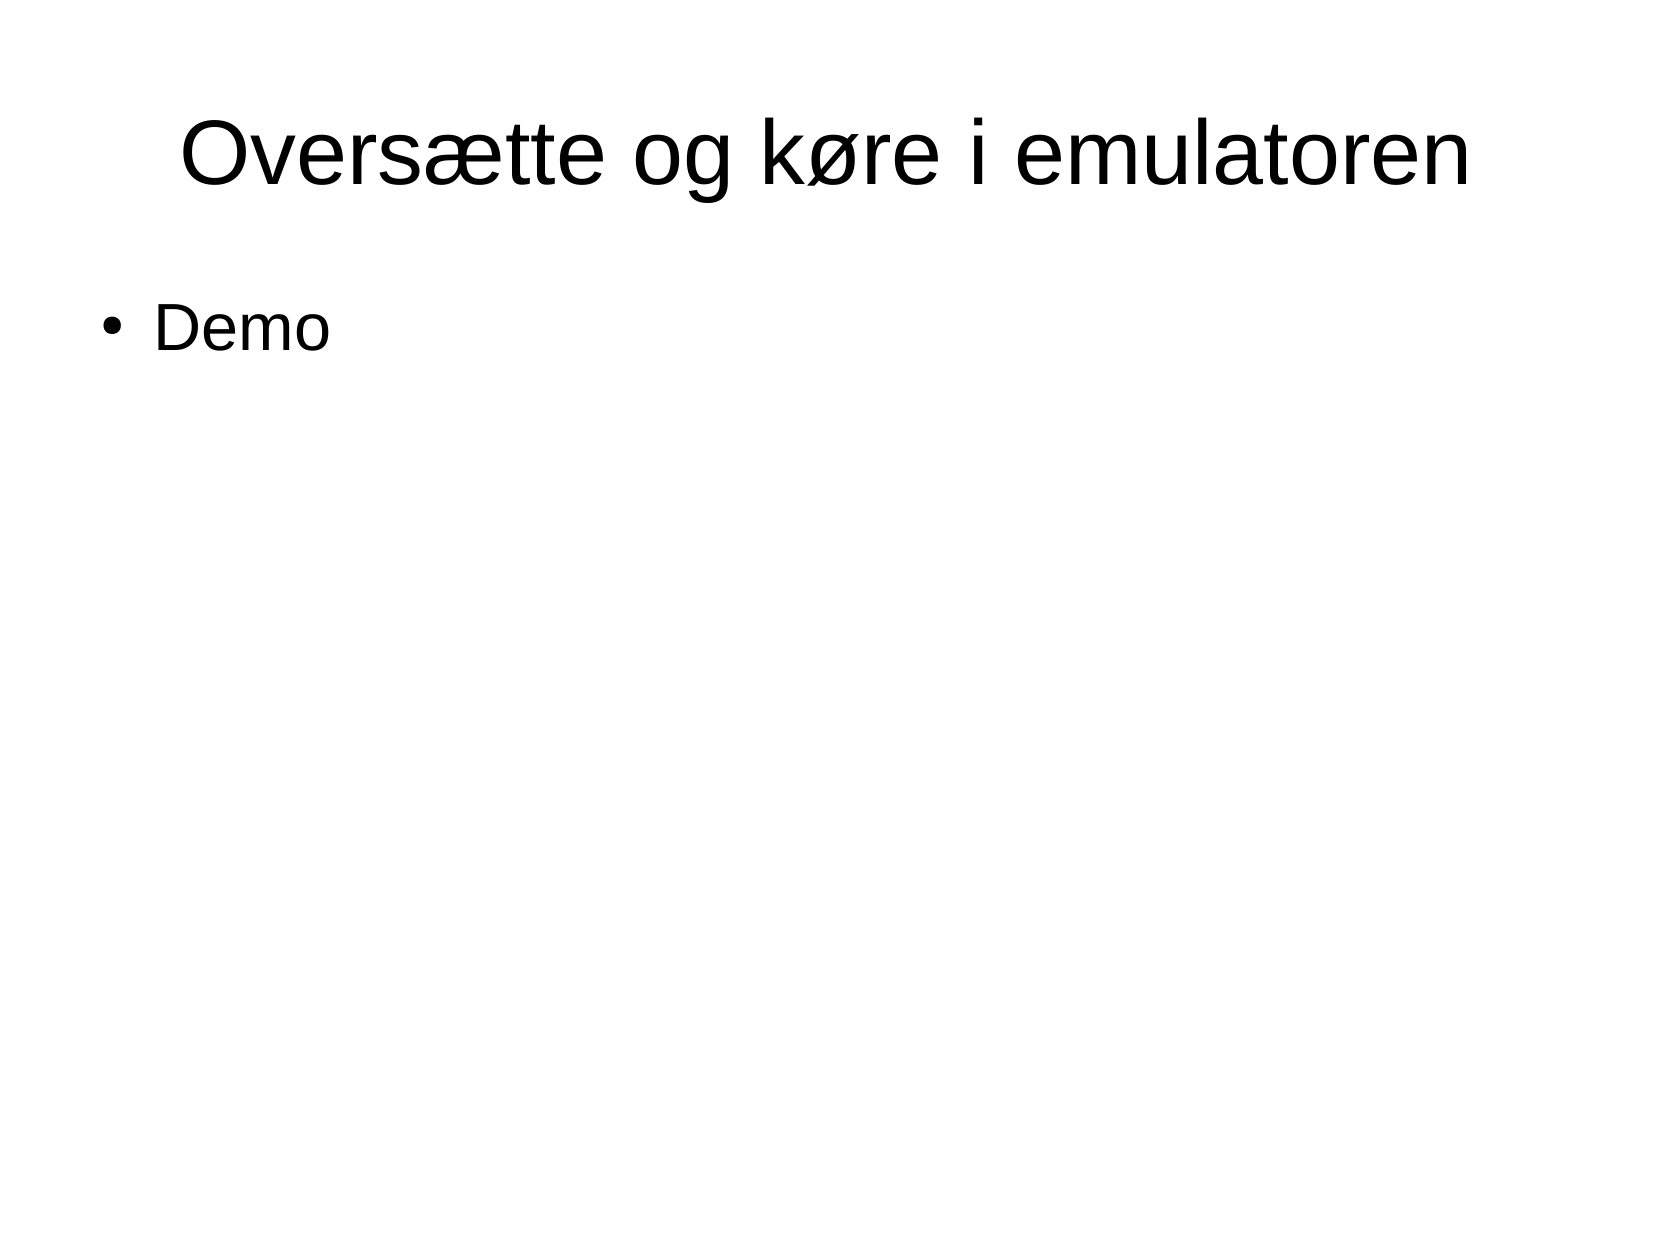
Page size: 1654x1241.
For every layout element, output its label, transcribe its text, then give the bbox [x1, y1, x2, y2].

list Demo [82, 290, 1571, 1109]
title Oversætte og køre i emulatoren [82, 49, 1571, 257]
